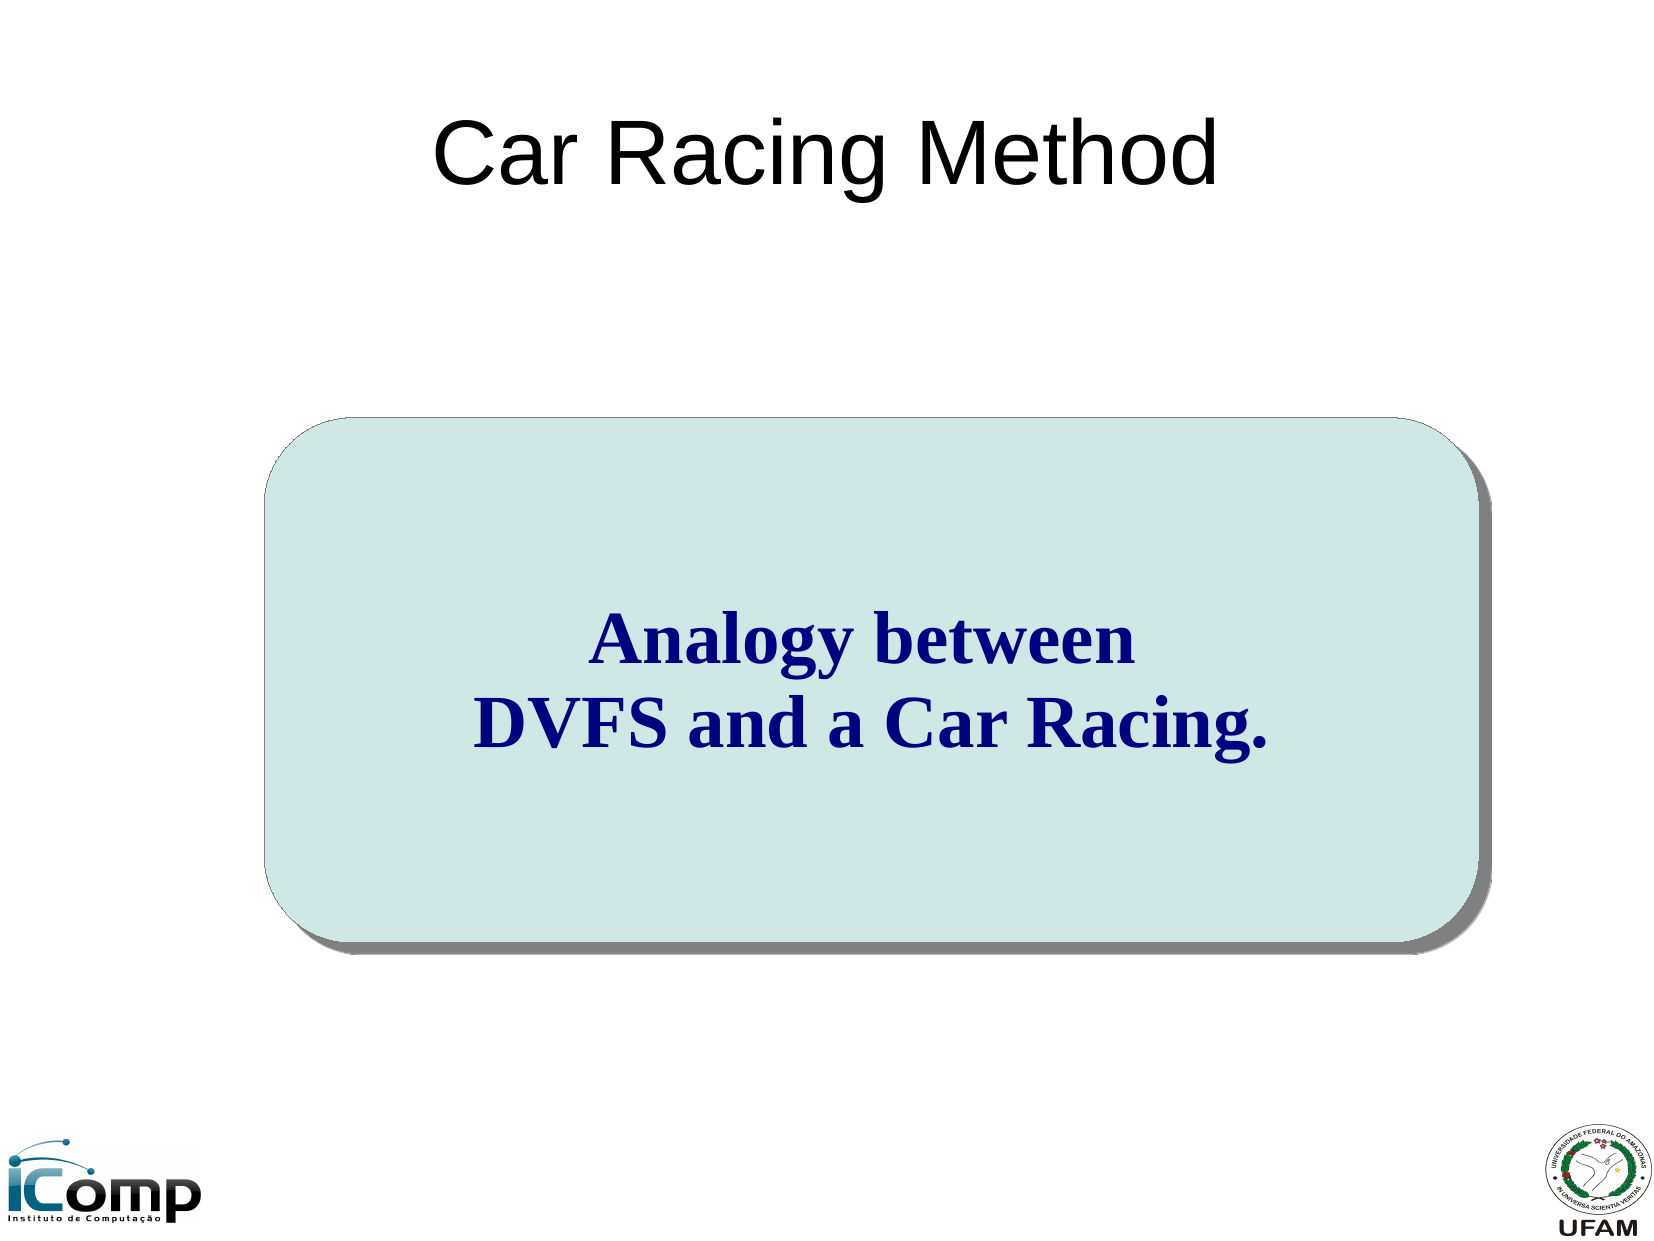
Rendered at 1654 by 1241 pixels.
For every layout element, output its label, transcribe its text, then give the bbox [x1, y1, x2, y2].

title Car Racing Method [82, 49, 1571, 257]
text_box Analogy between DVFS and a Car Racing. [264, 417, 1480, 943]
picture [5, 1139, 205, 1226]
picture [1545, 1124, 1652, 1236]
